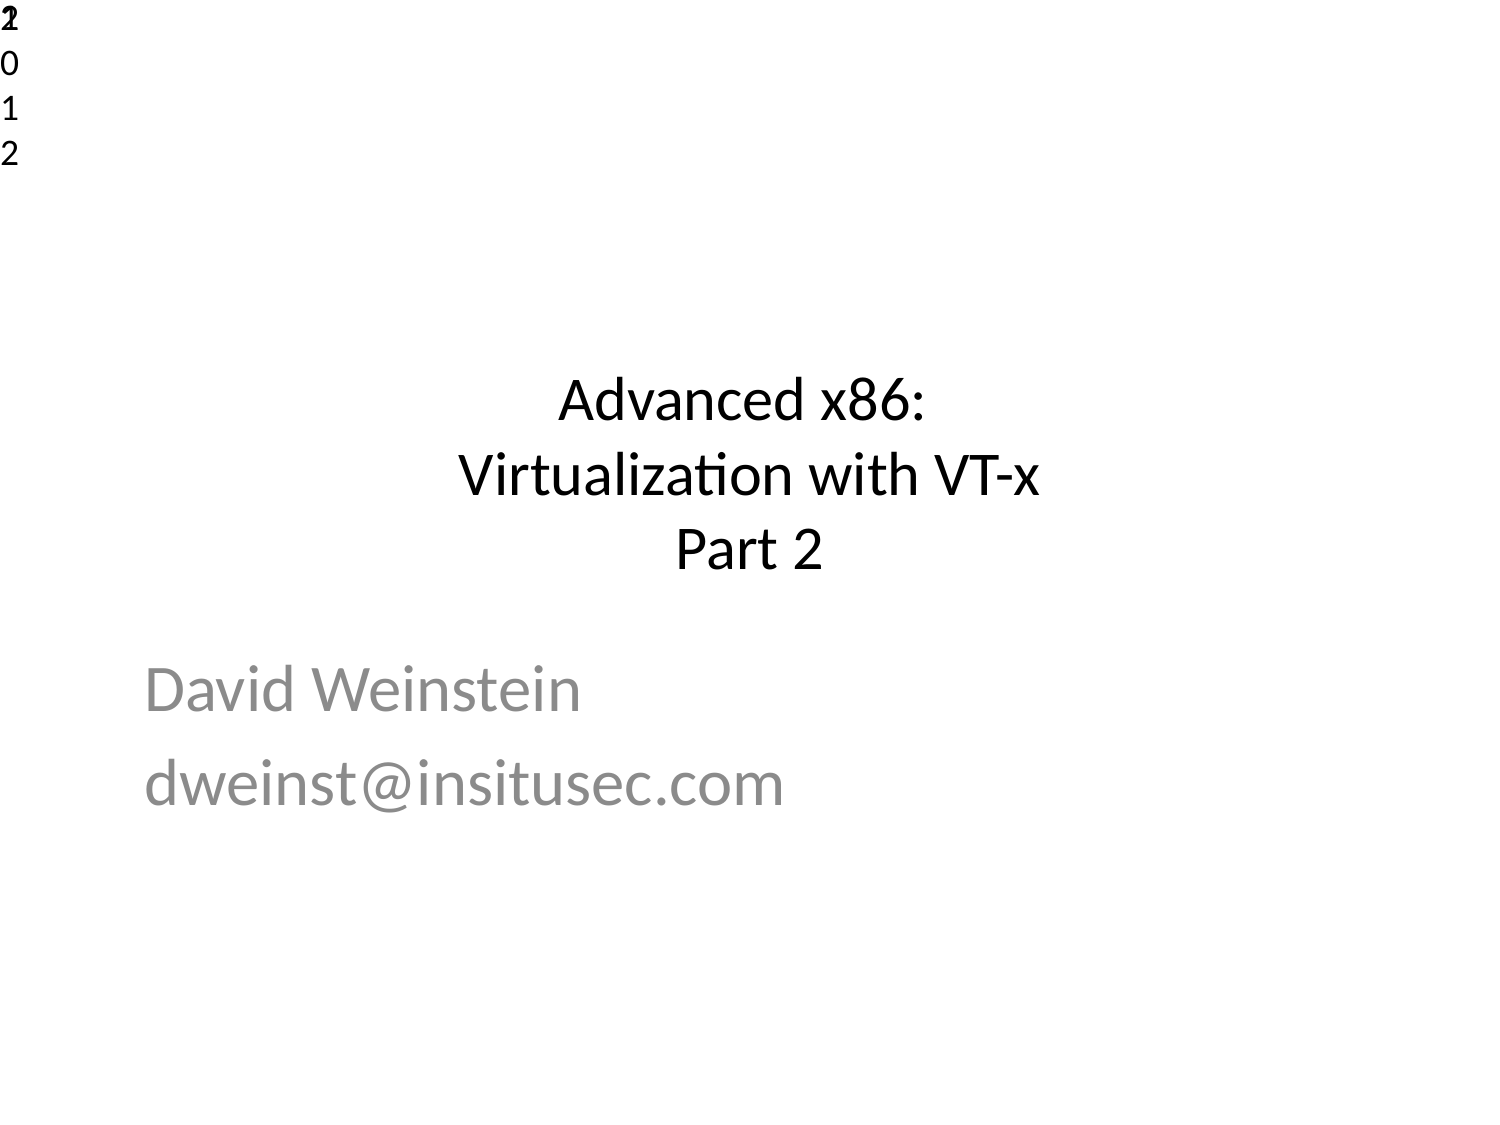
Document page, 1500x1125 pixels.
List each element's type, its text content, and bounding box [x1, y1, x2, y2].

title Advanced x86: Virtualization with VT-x Part 2 [112, 349, 1388, 591]
subtitle David Weinstein dweinst@insitusec.com [129, 637, 1424, 925]
